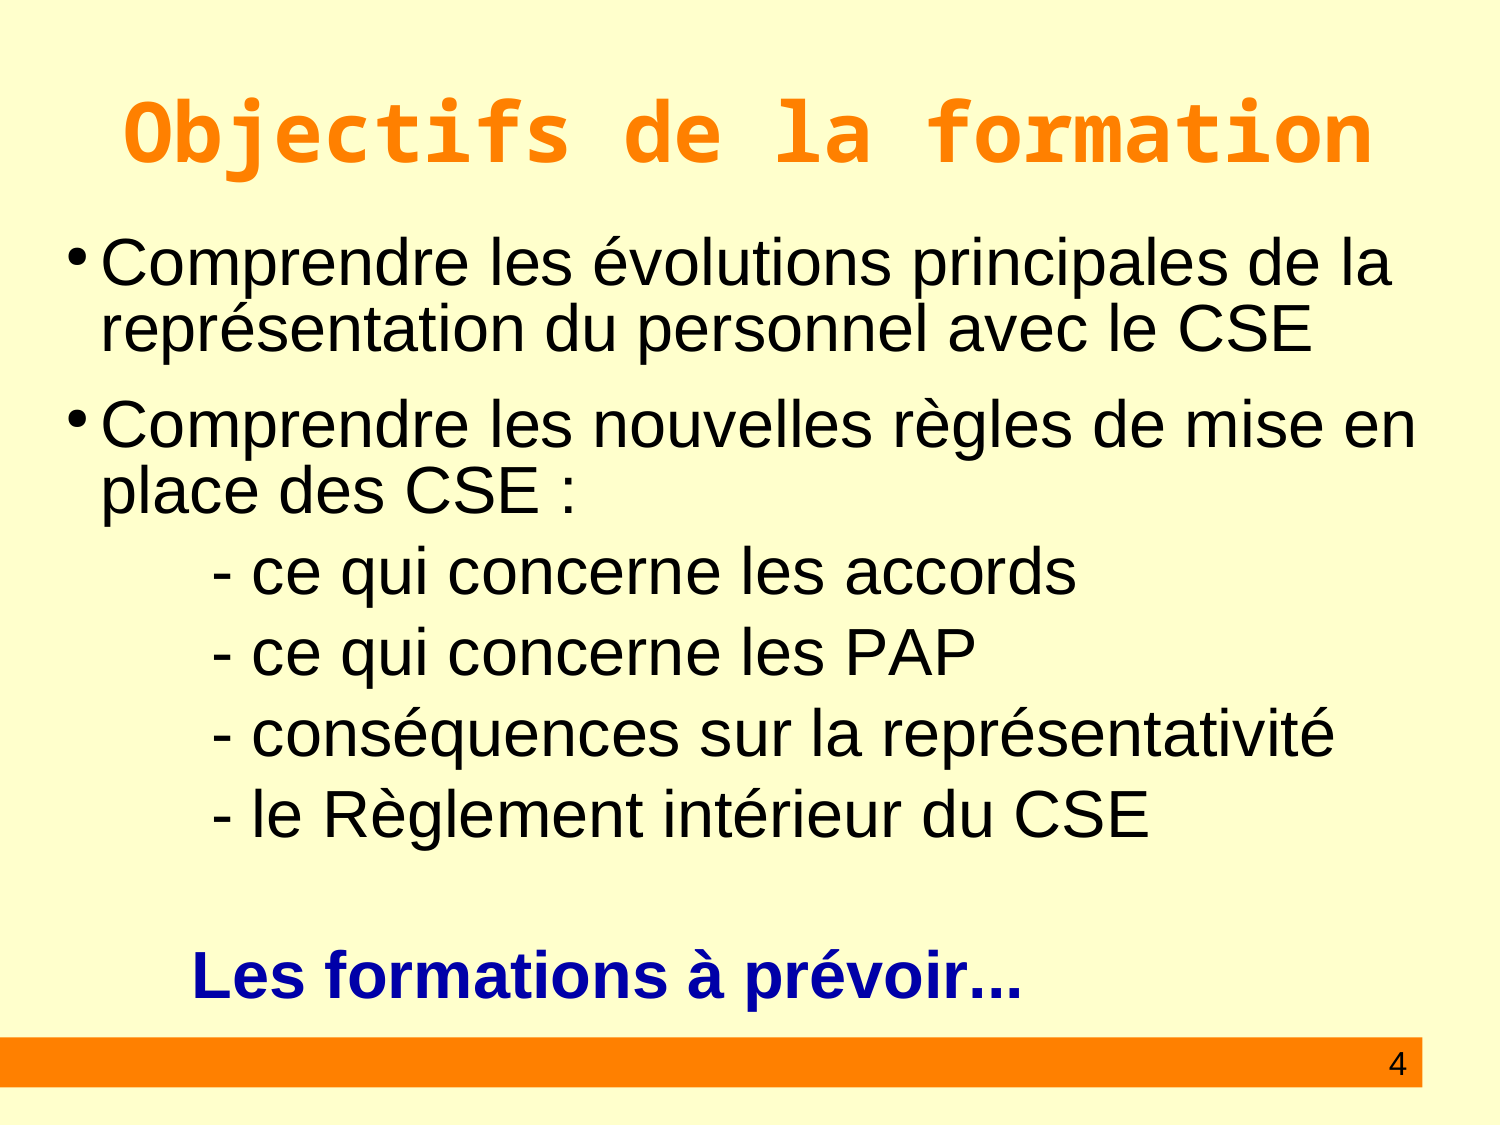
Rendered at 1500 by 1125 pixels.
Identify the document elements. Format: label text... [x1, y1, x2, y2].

title Objectifs de la formation [74, 20, 1423, 224]
text_box <numéro> [0, 1037, 1423, 1088]
list Comprendre les évolutions principales de la représentation du personnel avec le CSE Comprendre les nouvelles règles de mise en place des CSE : - ce qui concerne les accords - ce qui concerne les PAP - conséquences sur la représentativité - le Règlement intérieur du CSE Les formations à prévoir... [50, 224, 1447, 1125]
